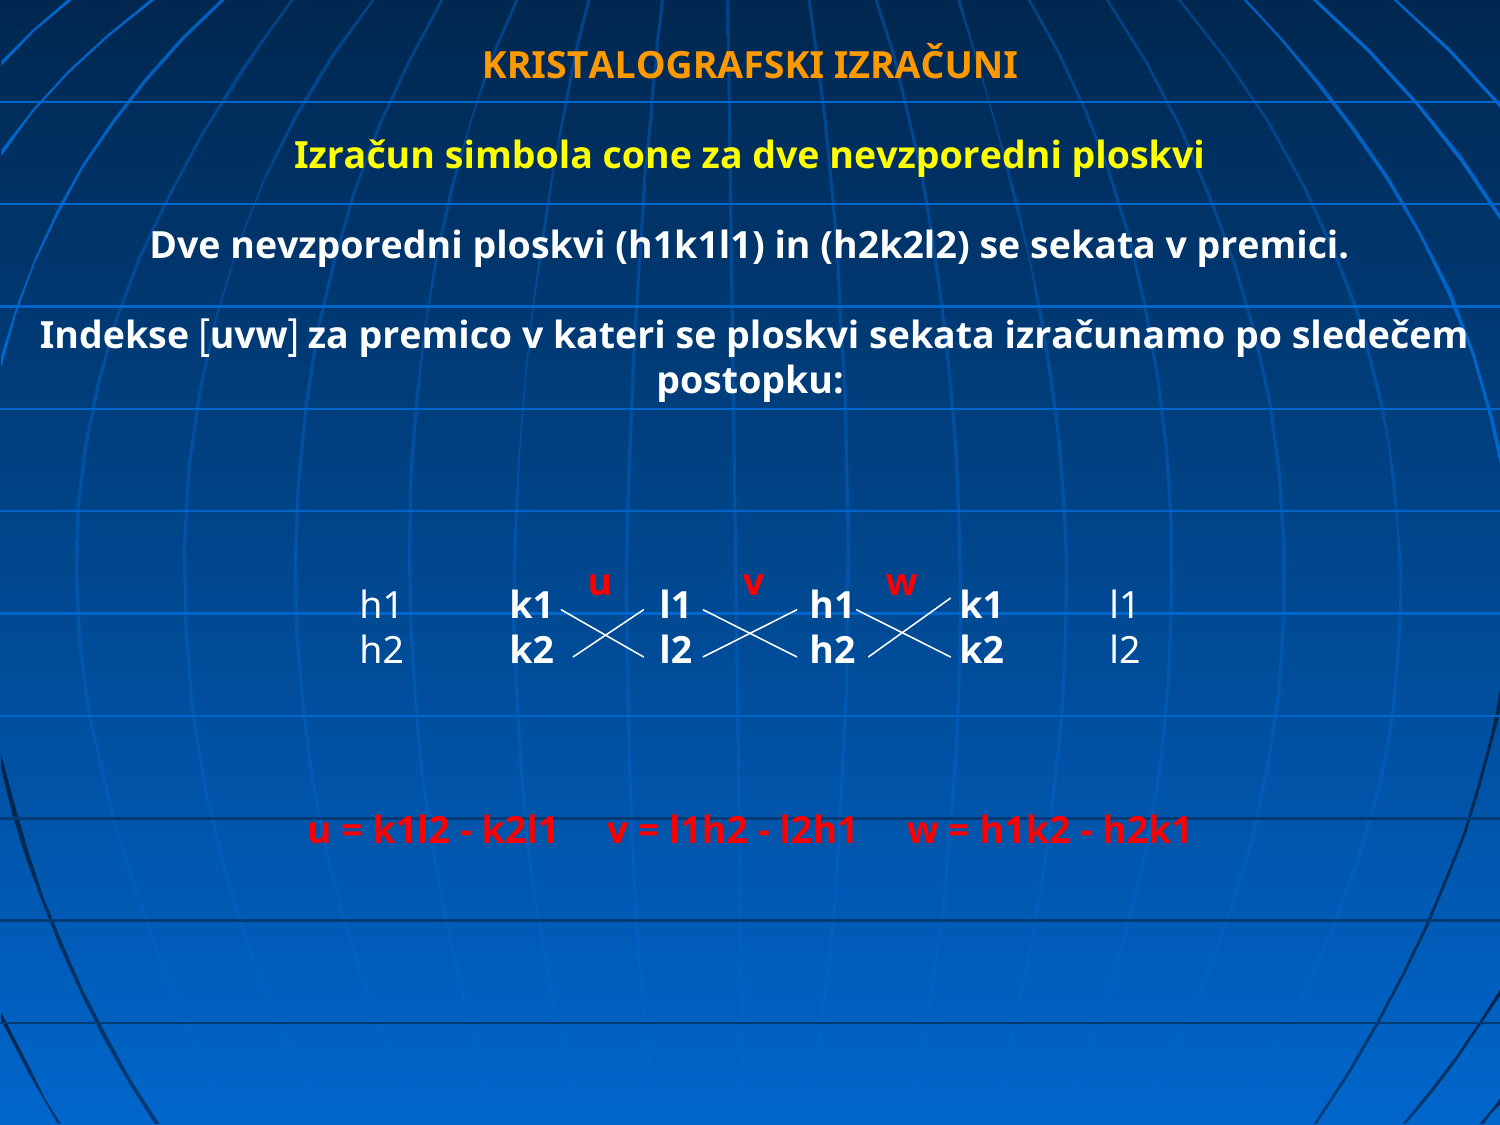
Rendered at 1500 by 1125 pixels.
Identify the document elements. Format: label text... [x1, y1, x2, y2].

text_box u [572, 550, 631, 612]
text_box KRISTALOGRAFSKI IZRAČUNI Izračun simbola cone za dve nevzporedni ploskvi Dve nevzporedni ploskvi (h1k1l1) in (h2k2l2) se sekata v premici. Indekse uvw za premico v kateri se ploskvi sekata izračunamo po sledečem postopku: h1 k1 l1 h1 k1 l1 h2 k2 l2 h2 k2 l2 u = k1l2 - k2l1 v = l1h2 - l2h1 w = h1k2 - h2k1 [0, 33, 1500, 859]
text_box w [870, 550, 933, 612]
text_box v [728, 550, 780, 612]
